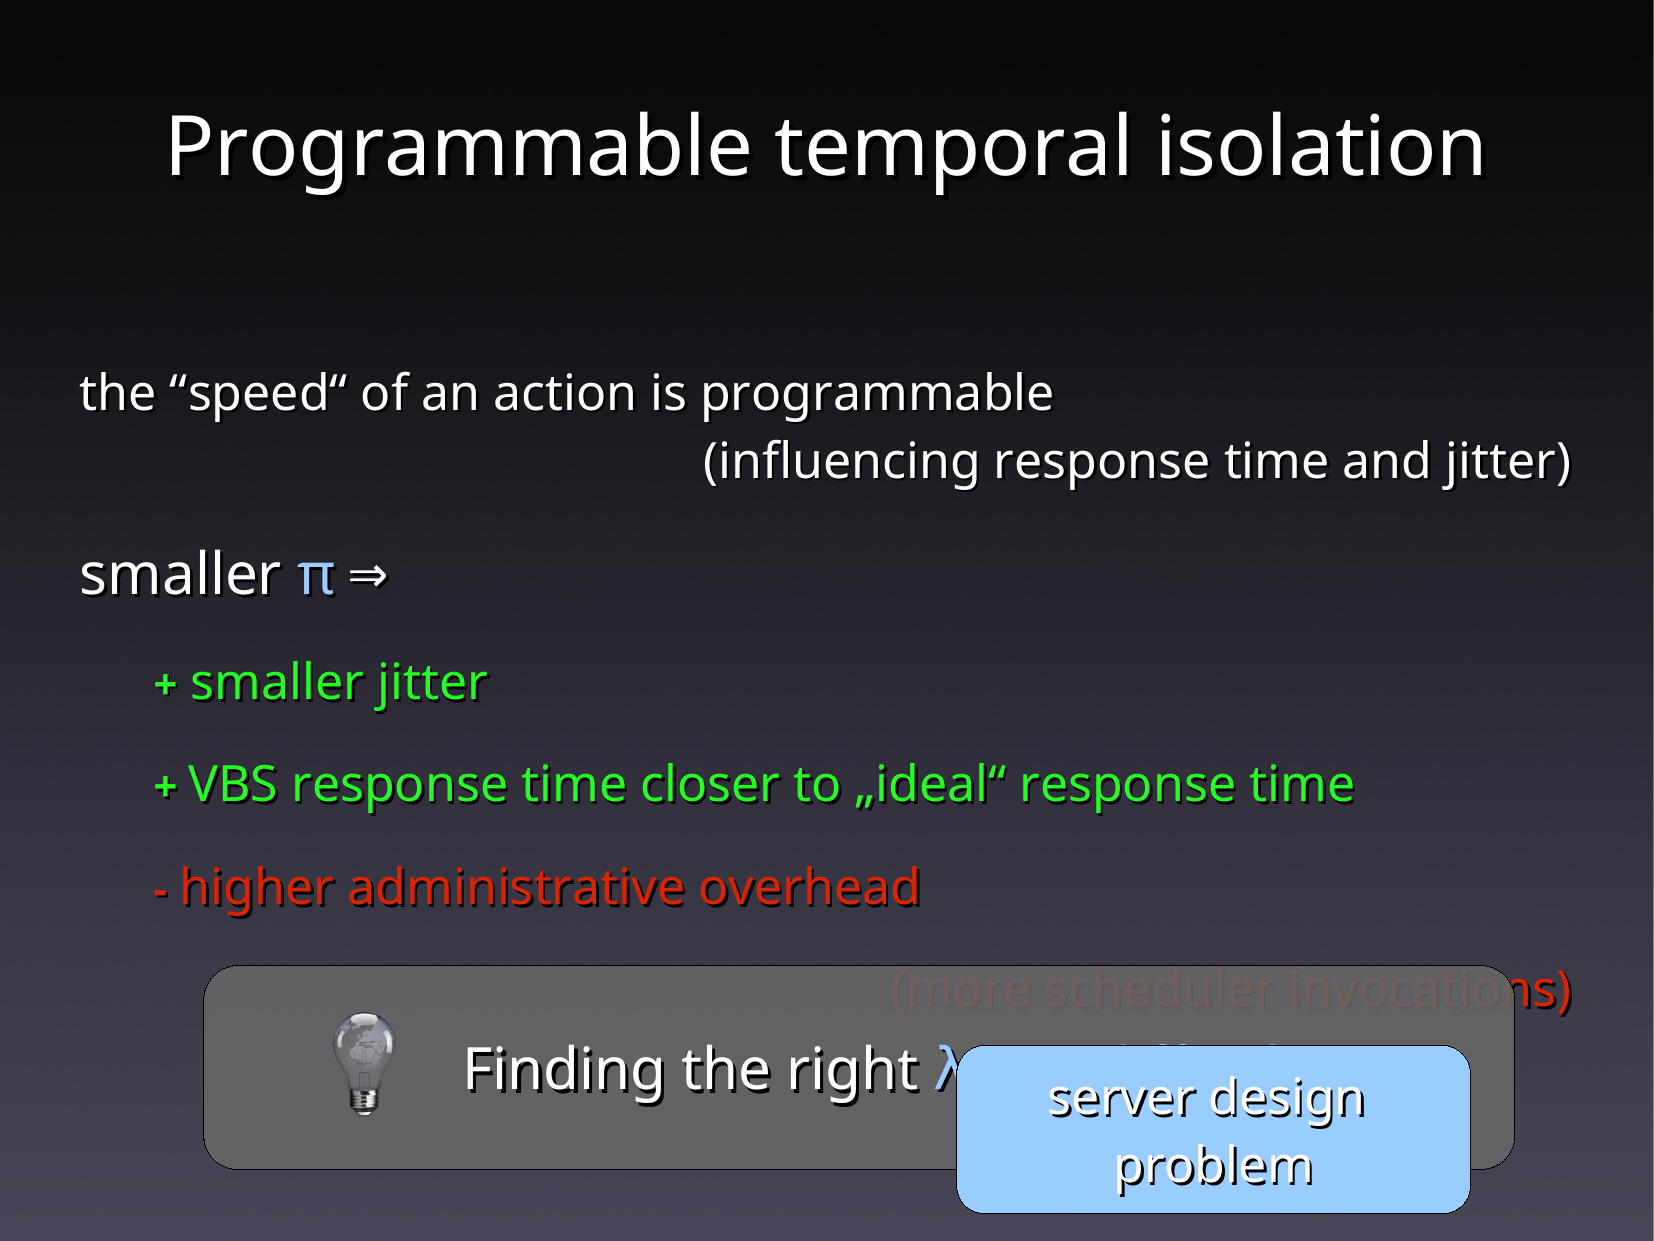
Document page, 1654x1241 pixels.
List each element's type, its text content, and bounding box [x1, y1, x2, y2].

text_box the “speed“ of an action is programmable (influencing response time and jitter) smaller π ⇒ + smaller jitter + VBS response time closer to „ideal“ response time - higher administrative overhead (more scheduler invocations) [79, 356, 1573, 1010]
text_box server design problem [956, 1045, 1471, 1214]
picture [0, 0, 1654, 1241]
title Programmable temporal isolation [120, 39, 1533, 247]
text_box Finding the right λ,π is difficult. [203, 965, 1515, 1170]
